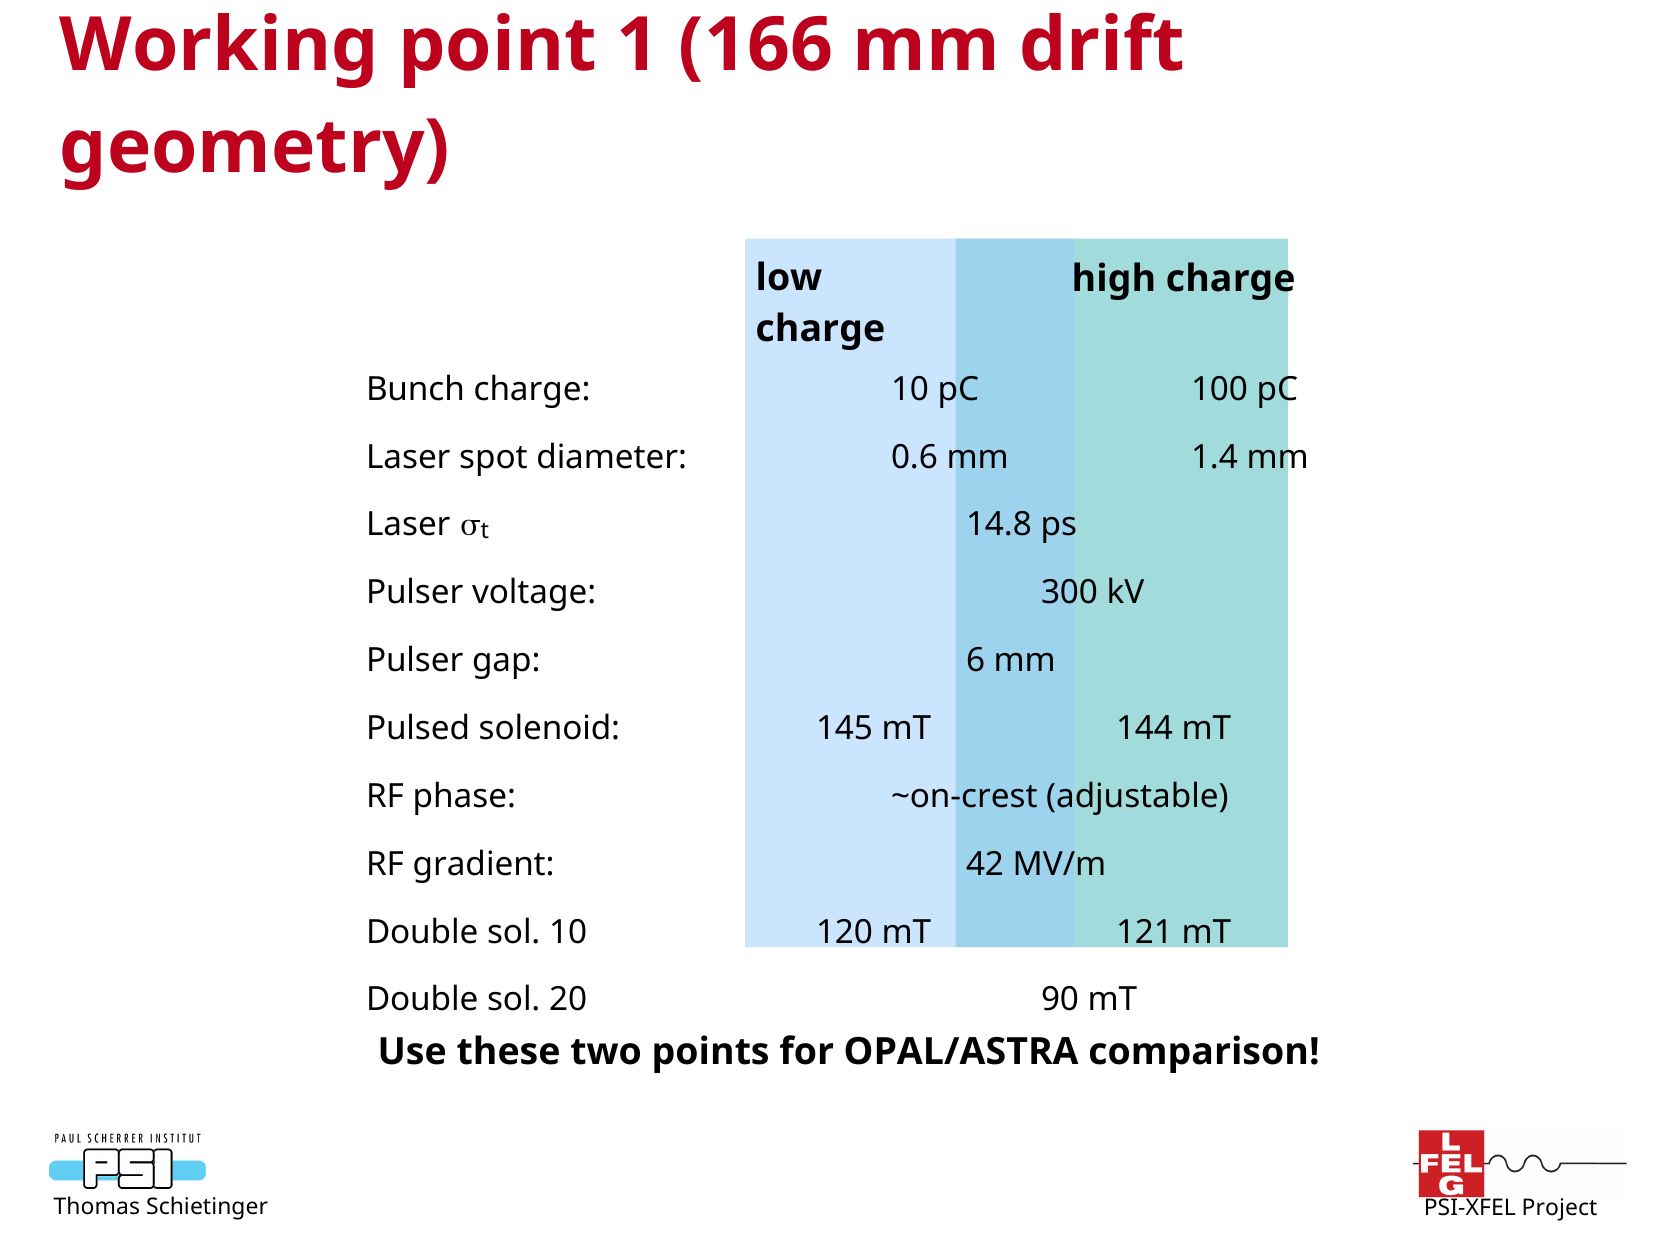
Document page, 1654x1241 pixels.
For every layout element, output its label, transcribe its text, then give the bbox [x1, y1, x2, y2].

text_box high charge [1071, 250, 1300, 295]
text_box Bunch charge: 10 pC 100 pC Laser spot diameter: 0.6 mm 1.4 mm Laser t 14.8 ps Pulser voltage: 300 kV Pulser gap: 6 mm Pulsed solenoid: 145 mT 144 mT RF phase: ~on-crest (adjustable) RF gradient: 42 MV/m Double sol. 10 120 mT 121 mT Double sol. 20 90 mT [366, 342, 1384, 944]
title Working point 1 (166 mm drift geometry) [59, 23, 1533, 162]
text_box low charge [755, 250, 956, 295]
text_box Use these two points for OPAL/ASTRA comparison! [377, 1024, 1329, 1069]
text_box [745, 238, 1289, 342]
picture [49, 1133, 206, 1189]
picture [1411, 1125, 1628, 1202]
text_box [745, 944, 1289, 948]
text_box [846, 325, 855, 337]
